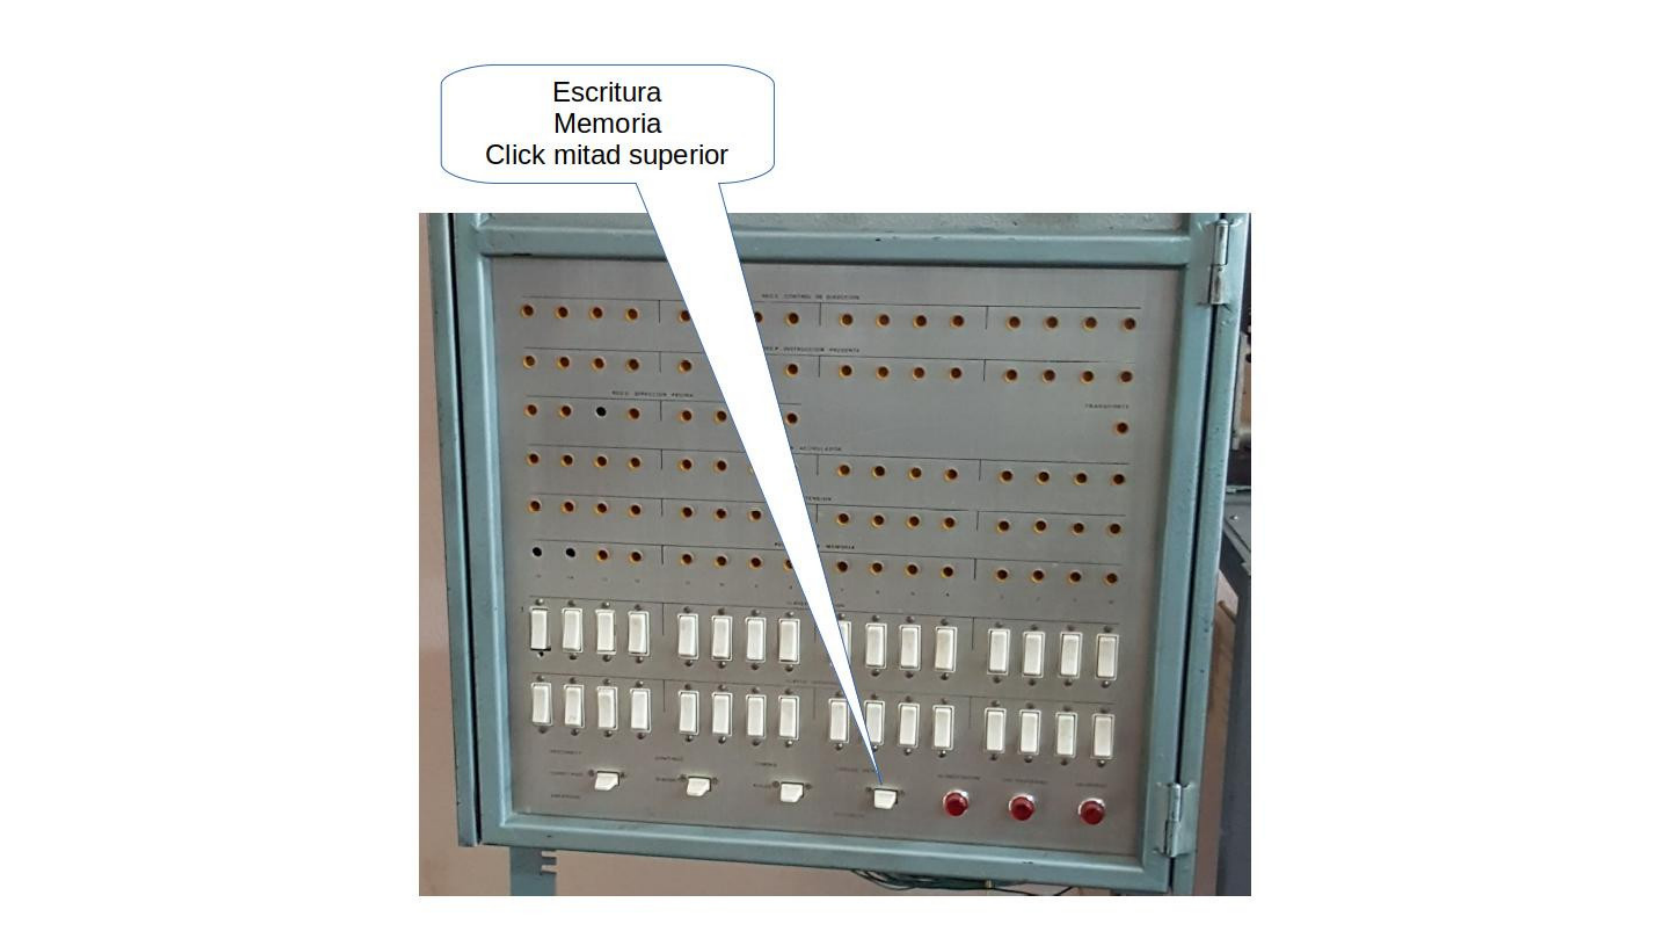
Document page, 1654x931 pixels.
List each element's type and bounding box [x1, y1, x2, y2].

picture [375, 3, 1293, 931]
